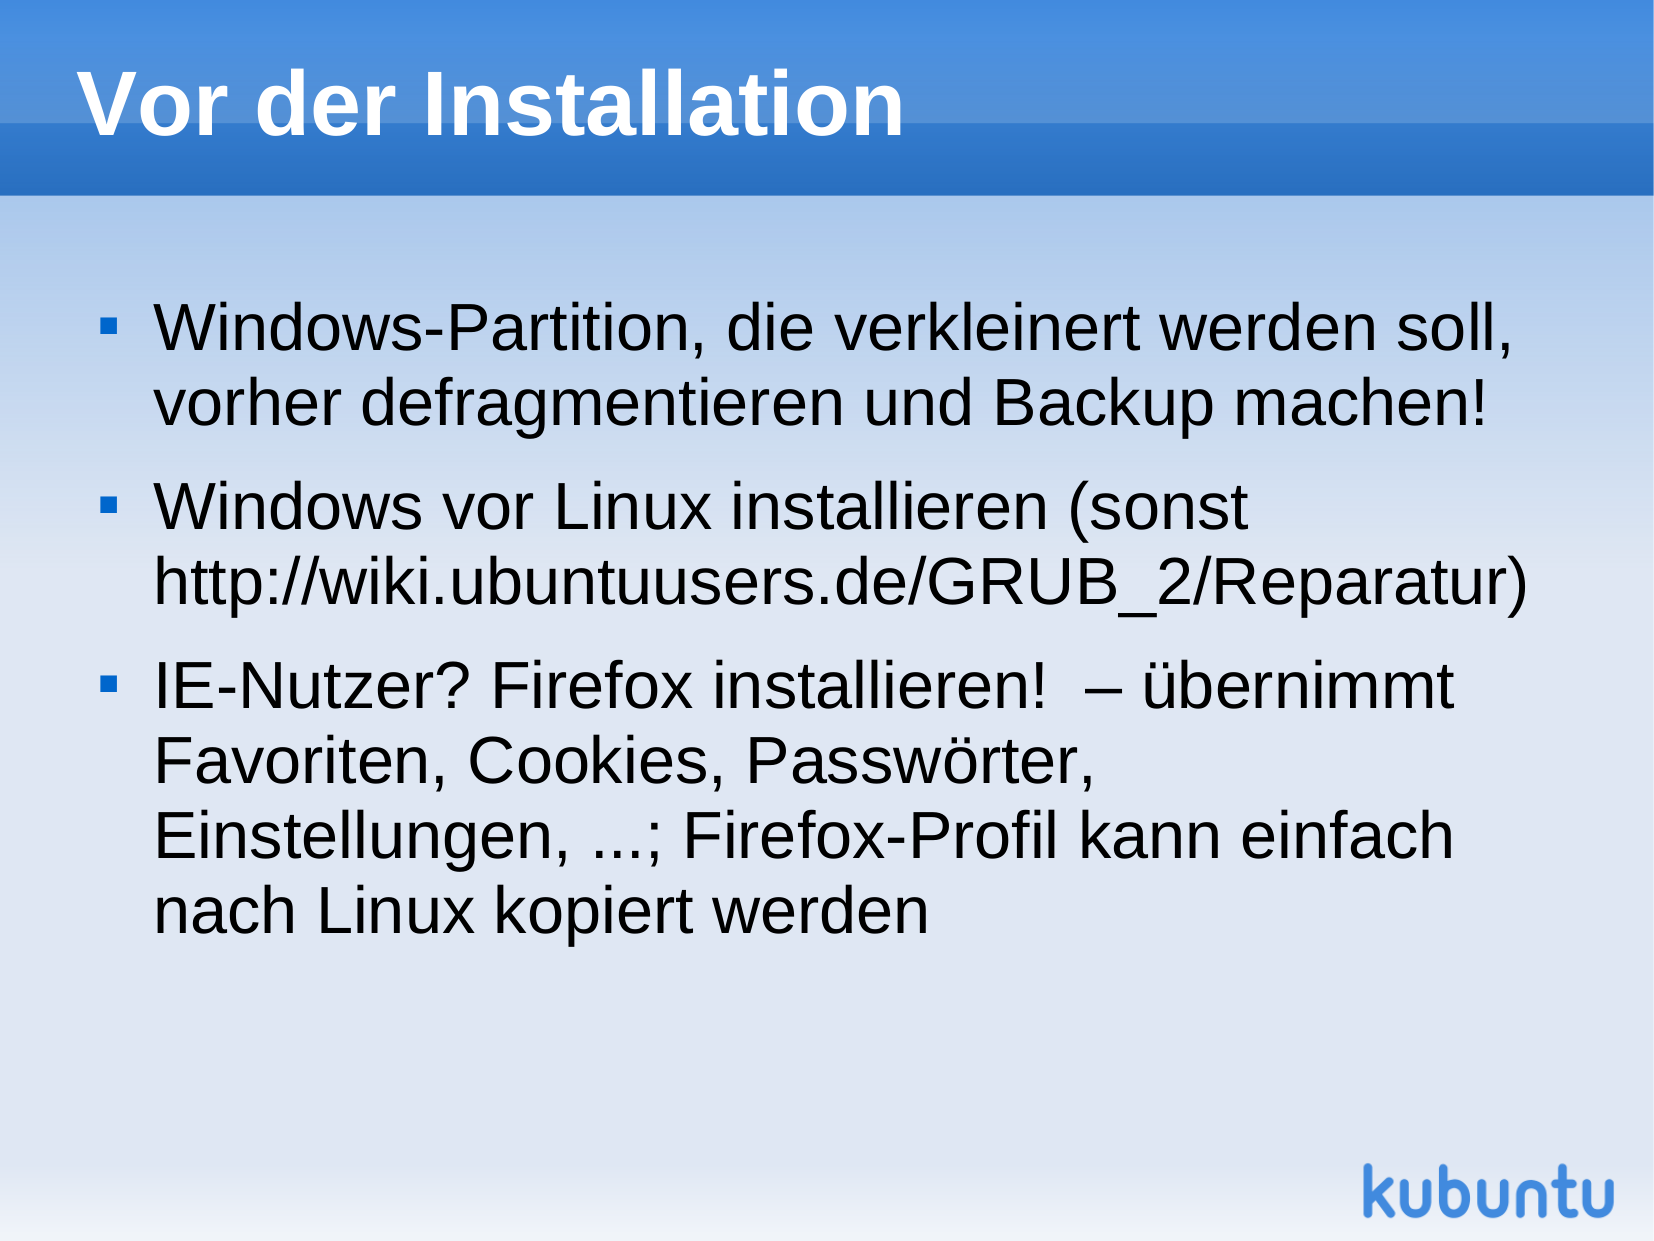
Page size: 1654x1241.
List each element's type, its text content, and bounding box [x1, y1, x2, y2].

title Vor der Installation [76, 0, 1565, 208]
list Windows-Partition, die verkleinert werden soll, vorher defragmentieren und Backup machen! Windows vor Linux installieren (sonst http://wiki.ubuntuusers.de/GRUB_2/Reparatur) IE-Nutzer? Firefox installieren! – übernimmt Favoriten, Cookies, Passwörter, Einstellungen, ...; Firefox-Profil kann einfach nach Linux kopiert werden [82, 290, 1571, 1109]
picture [0, 0, 1654, 1241]
